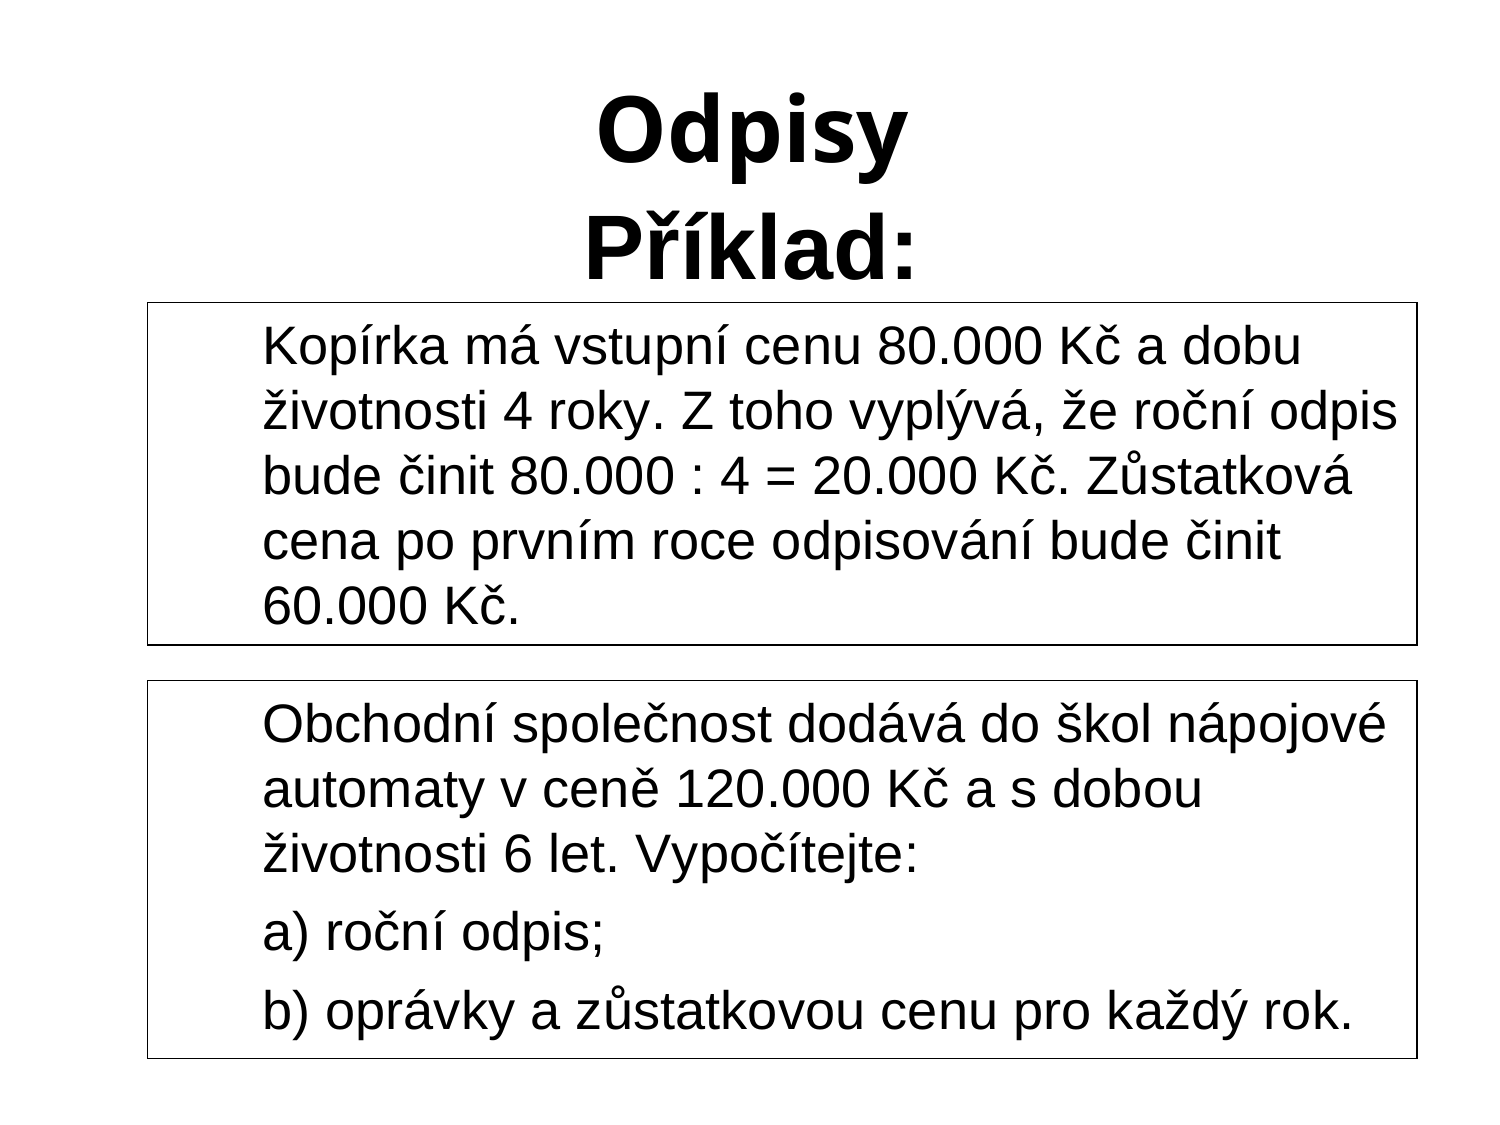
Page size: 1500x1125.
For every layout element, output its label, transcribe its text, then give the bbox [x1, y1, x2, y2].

text_box Obchodní společnost dodává do škol nápojové automaty v ceně 120.000 Kč a s dobou životnosti 6 let. Vypočítejte: a) roční odpis; b) oprávky a zůstatkovou cenu pro každý rok. [147, 680, 1418, 1059]
title Příklad: [76, 185, 1427, 337]
text_box Odpisy [76, 66, 1427, 185]
text_box Kopírka má vstupní cenu 80.000 Kč a dobu životnosti 4 roky. Z toho vyplývá, že roční odpis bude činit 80.000 : 4 = 20.000 Kč. Zůstatková cena po prvním roce odpisování bude činit 60.000 Kč. [147, 302, 1418, 646]
